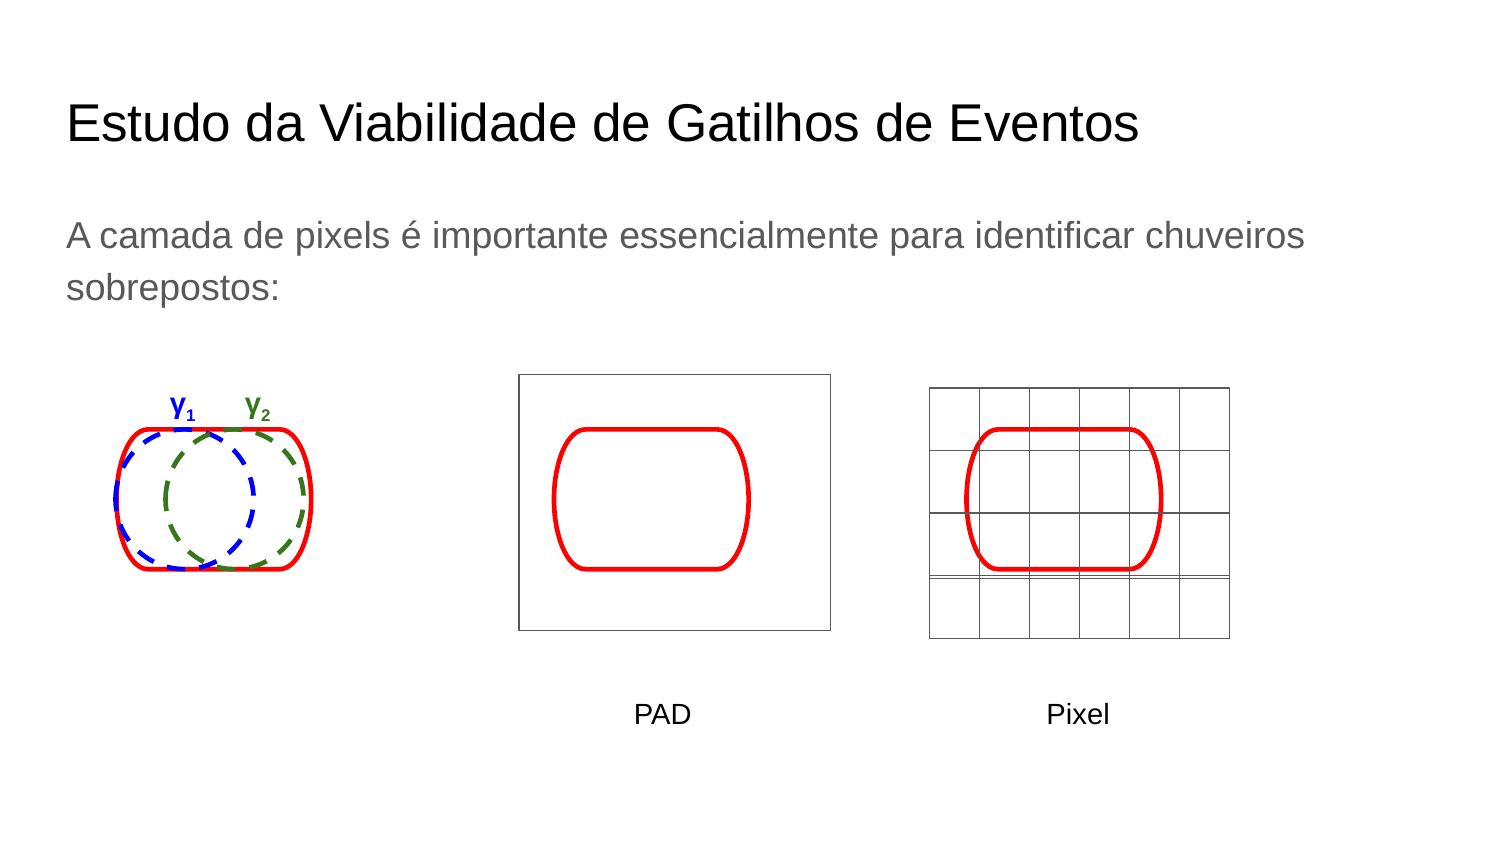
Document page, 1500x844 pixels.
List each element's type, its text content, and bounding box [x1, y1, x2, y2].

list A camada de pixels é importante essencialmente para identificar chuveiros sobrepostos: [51, 189, 1449, 750]
text_box PAD [619, 680, 723, 746]
text_box Pixel [1031, 680, 1135, 746]
text_box γ2 [229, 369, 289, 440]
title Estudo da Viabilidade de Gatilhos de Eventos [51, 72, 1449, 167]
text_box γ1 [154, 369, 214, 440]
